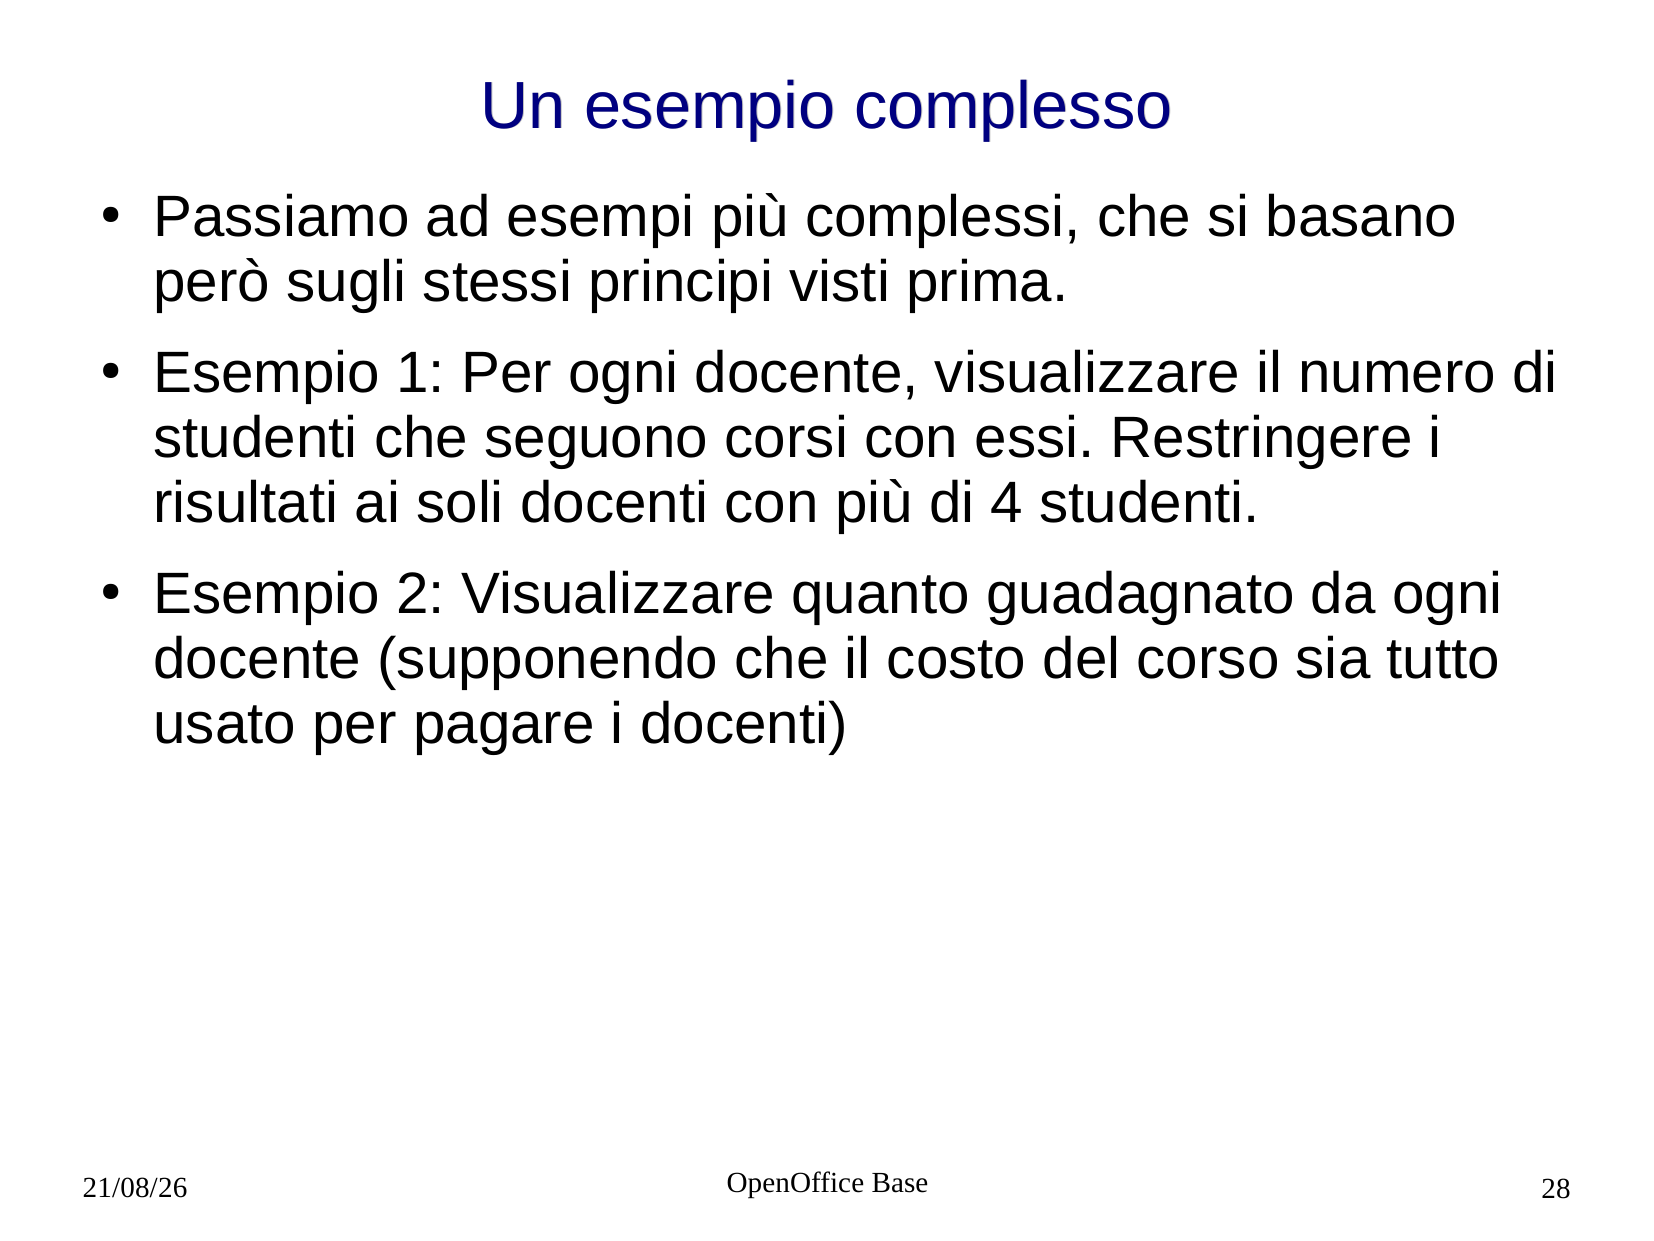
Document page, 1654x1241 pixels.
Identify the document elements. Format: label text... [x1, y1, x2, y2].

title Un esempio complesso [82, 49, 1571, 161]
list Passiamo ad esempi più complessi, che si basano però sugli stessi principi visti prima. Esempio 1: Per ogni docente, visualizzare il numero di studenti che seguono corsi con essi. Restringere i risultati ai soli docenti con più di 4 studenti. Esempio 2: Visualizzare quanto guadagnato da ogni docente (supponendo che il costo del corso sia tutto usato per pagare i docenti) [82, 183, 1571, 1153]
